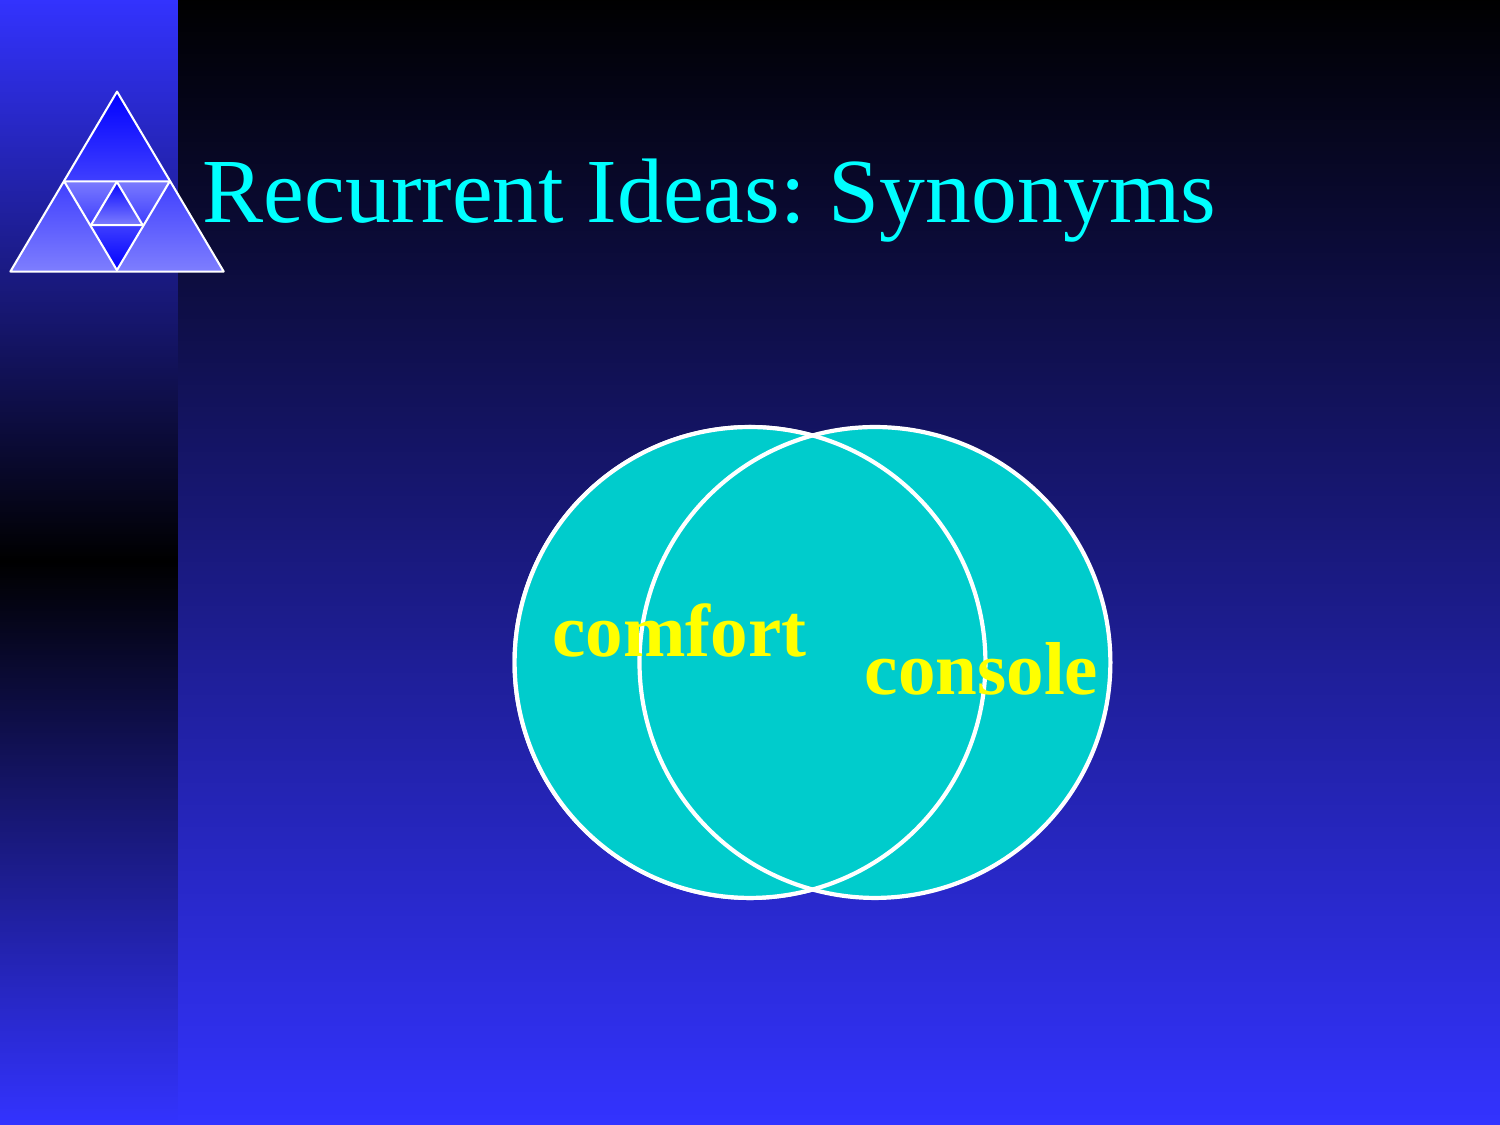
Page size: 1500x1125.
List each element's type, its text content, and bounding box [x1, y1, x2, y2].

text_box comfort [537, 587, 938, 680]
text_box [818, 427, 1108, 624]
text_box [818, 718, 1104, 898]
text_box [517, 430, 979, 895]
title Recurrent Ideas: Synonyms [187, 99, 1463, 288]
text_box console [849, 624, 1226, 718]
